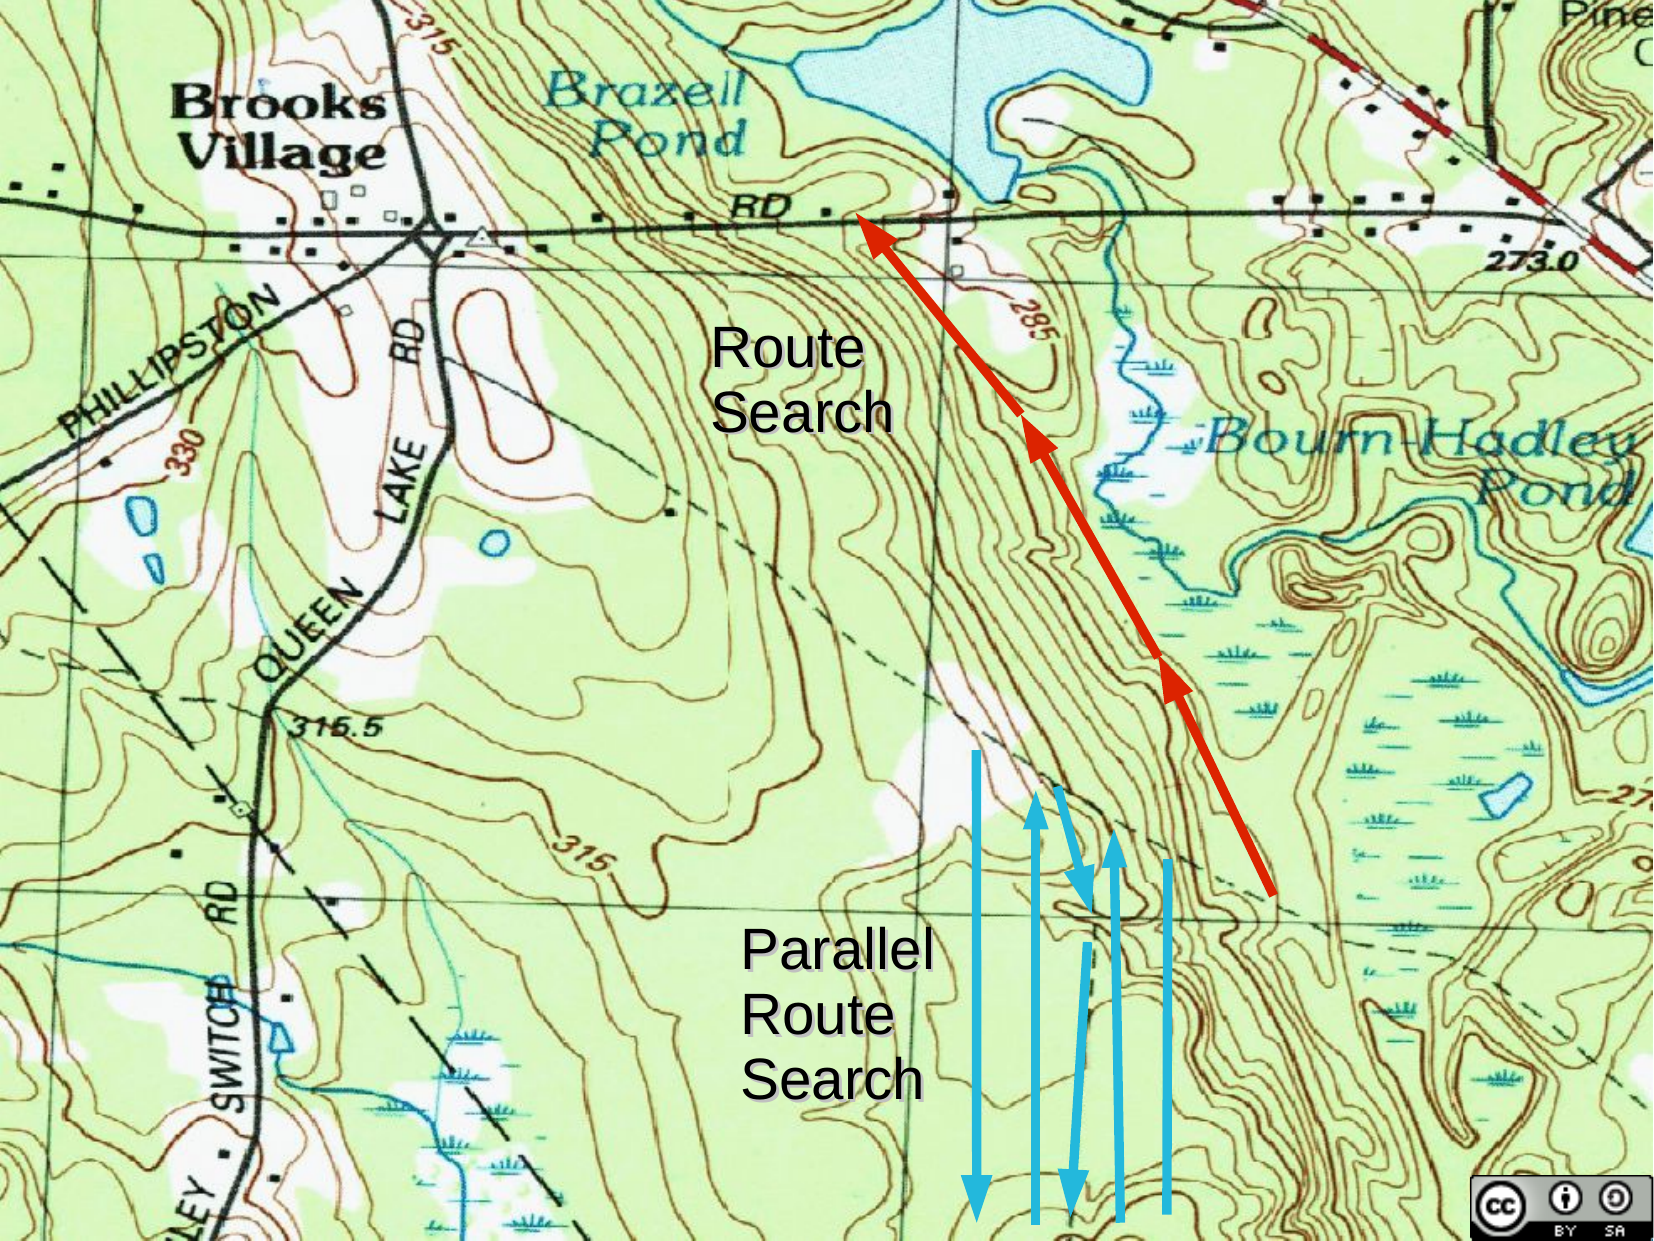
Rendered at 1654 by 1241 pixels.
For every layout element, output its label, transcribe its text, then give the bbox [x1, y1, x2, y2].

text_box Parallel Route Search [725, 909, 951, 1120]
text_box Route Search [695, 306, 911, 452]
picture [0, 0, 1654, 1241]
